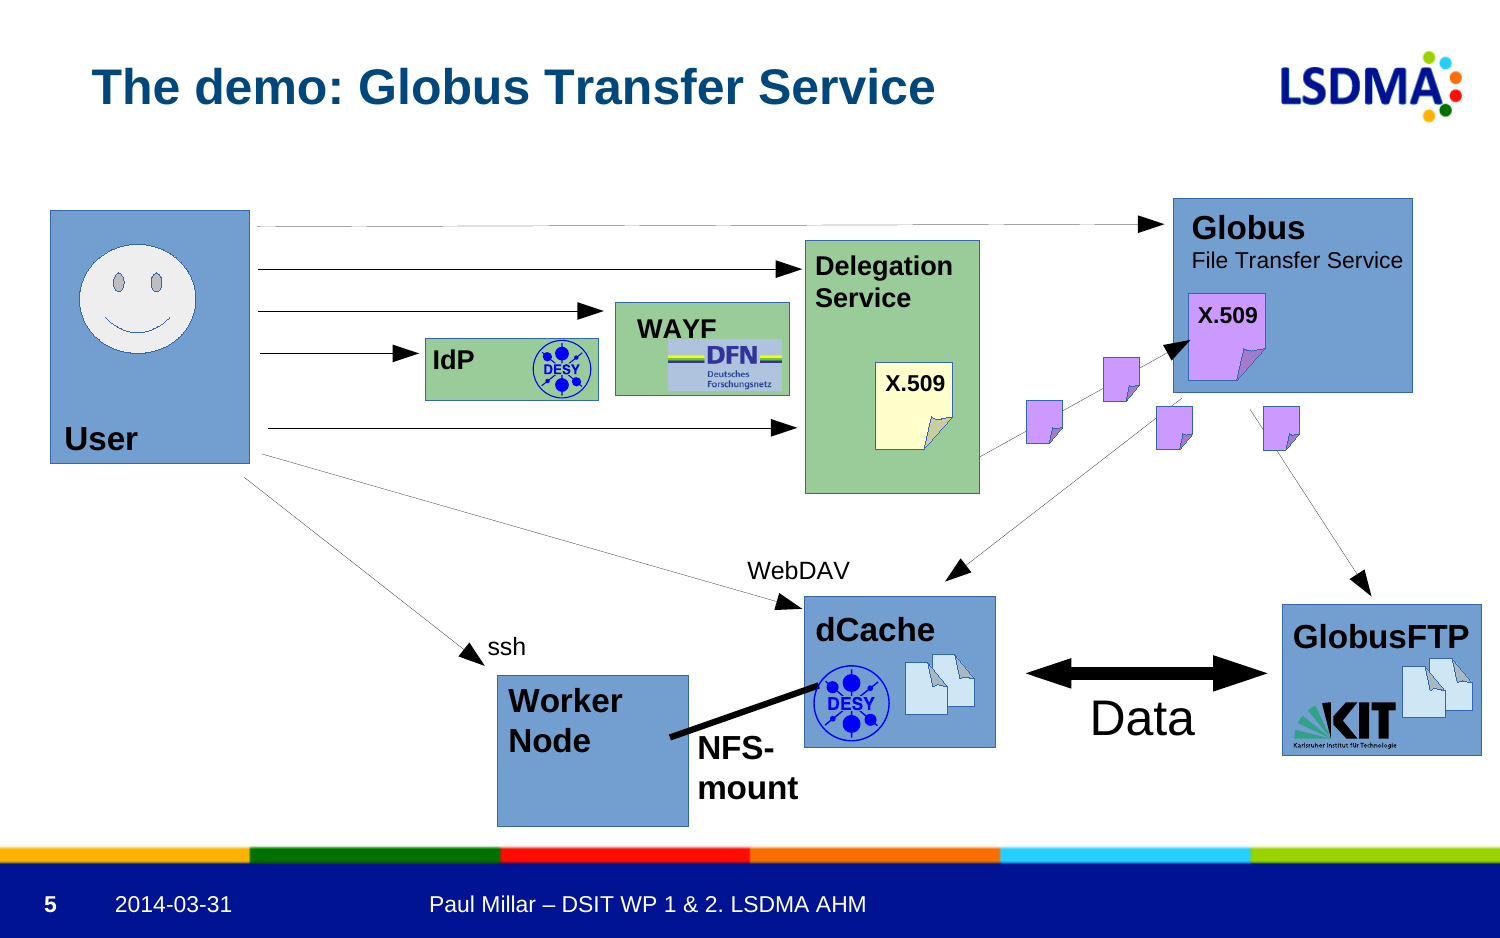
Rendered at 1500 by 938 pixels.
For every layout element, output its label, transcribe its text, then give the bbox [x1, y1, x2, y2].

text_box Delegation Service [800, 240, 969, 321]
text_box Worker Node [493, 671, 638, 767]
text_box [1156, 406, 1193, 450]
text_box [1263, 406, 1300, 451]
text_box X.509 [870, 361, 968, 404]
text_box [425, 338, 529, 401]
text_box User [49, 409, 154, 465]
title The demo: Globus Transfer Service [76, 45, 1247, 123]
text_box [497, 675, 689, 827]
text_box [50, 210, 250, 464]
text_box Data [1074, 678, 1213, 754]
text_box dCache [800, 600, 951, 656]
text_box [1282, 604, 1482, 608]
text_box [1026, 400, 1063, 444]
text_box [1103, 357, 1140, 402]
text_box [804, 693, 809, 718]
text_box X.509 [1183, 292, 1280, 336]
text_box [1282, 658, 1482, 756]
text_box IdP [417, 335, 490, 383]
picture [0, 0, 1500, 938]
text_box [804, 596, 996, 748]
text_box [595, 338, 599, 401]
text_box Globus File Transfer Service [1176, 198, 1418, 281]
text_box GlobusFTP [1278, 608, 1485, 663]
text_box NFS- mount [682, 718, 814, 814]
text_box [615, 302, 790, 396]
text_box [1173, 198, 1413, 393]
text_box WAYF [622, 303, 727, 352]
text_box WebDAV [732, 546, 864, 592]
text_box ssh [472, 623, 542, 669]
text_box [805, 240, 980, 494]
